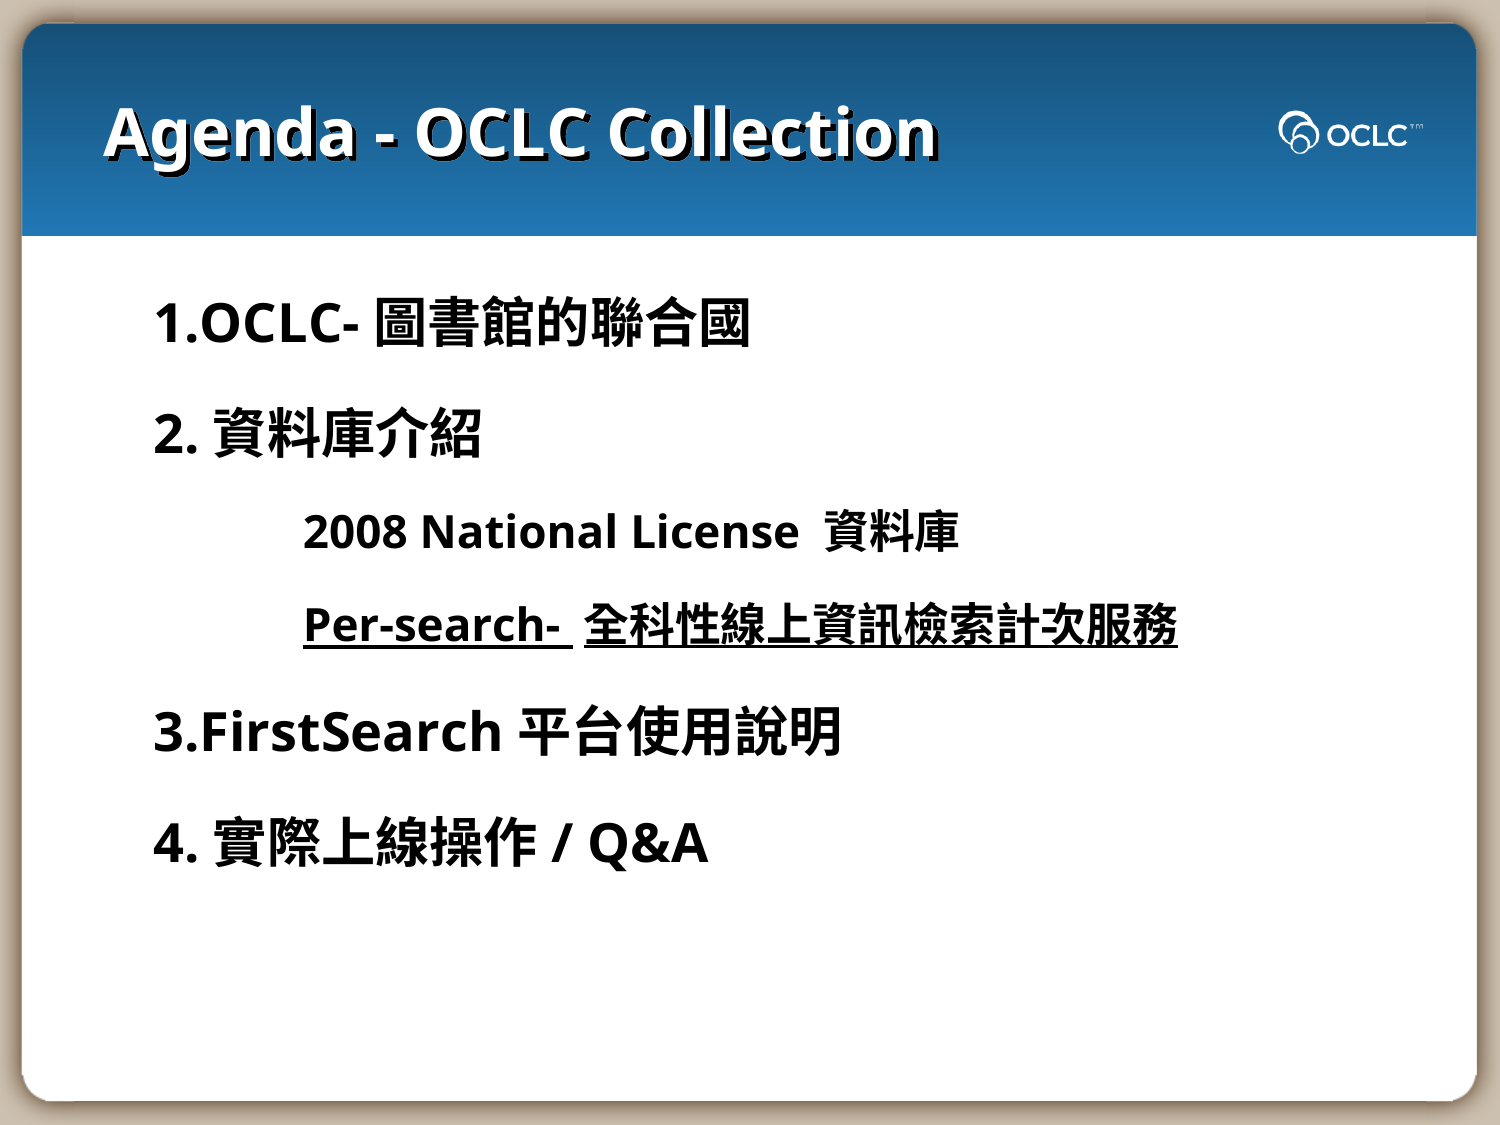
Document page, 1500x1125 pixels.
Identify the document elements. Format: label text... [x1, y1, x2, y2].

title Agenda - OCLC Collection [88, 66, 1396, 193]
list 1.OCLC-圖書館的聯合國 2.資料庫介紹 2008 National License 資料庫 Per-search- 全科性線上資訊檢索計次服務 3.FirstSearch平台使用說明 4.實際上線操作/ Q&A [112, 275, 1414, 1125]
